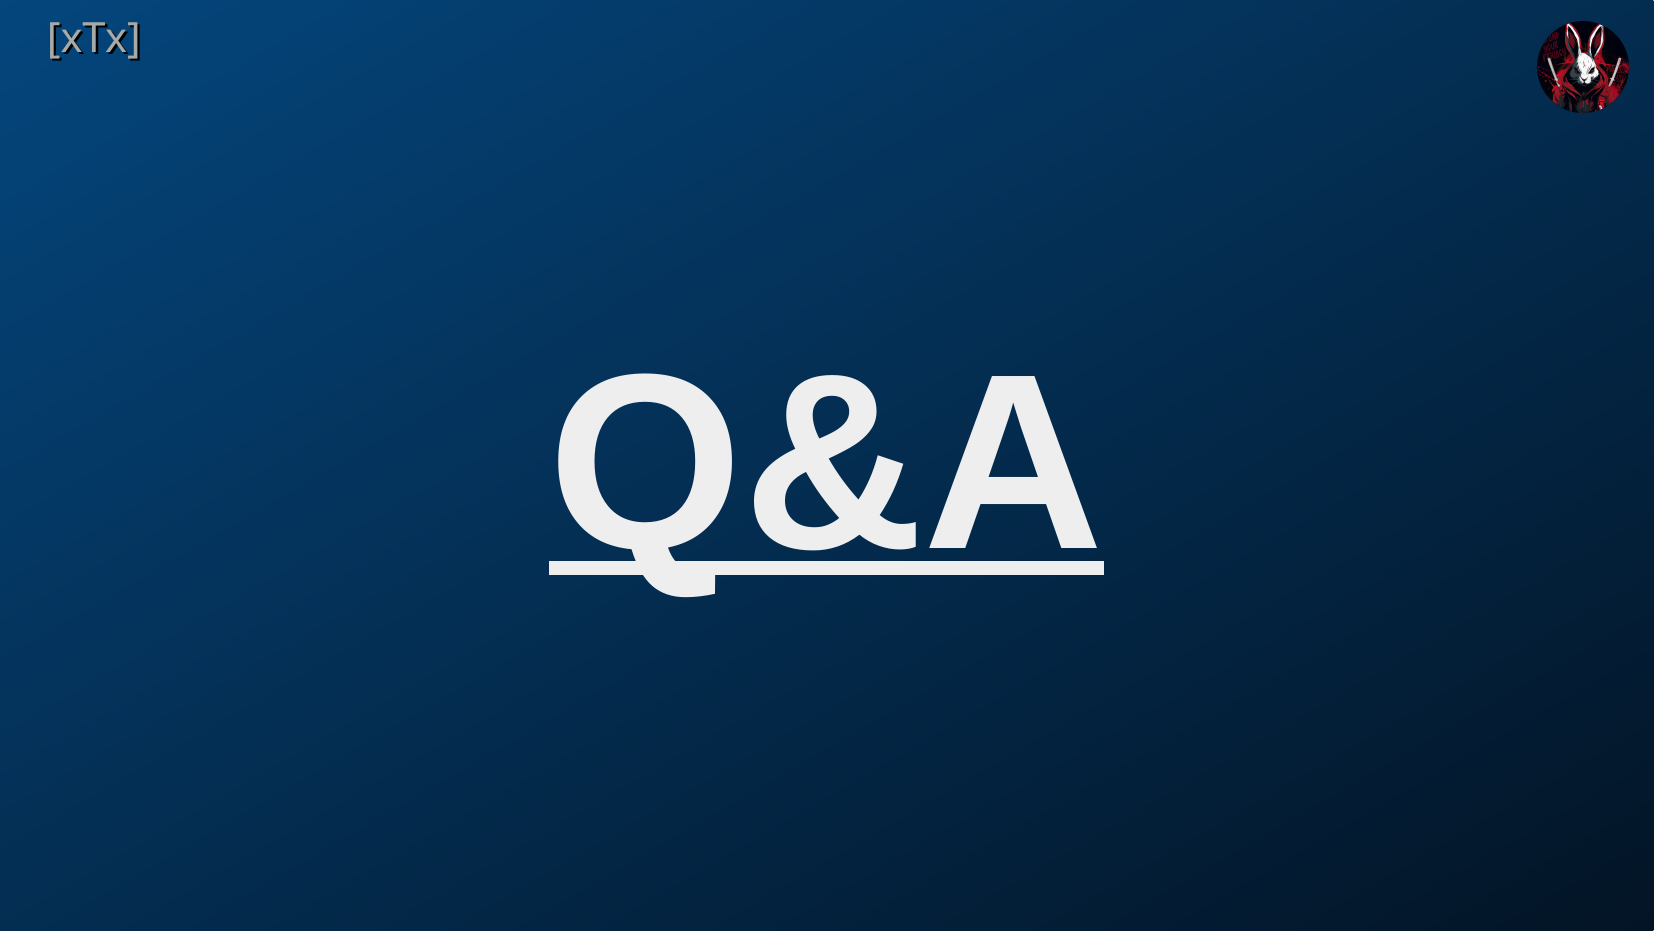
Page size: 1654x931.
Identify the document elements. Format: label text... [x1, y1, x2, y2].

picture [1537, 21, 1629, 113]
text_box [xTx] [0, 0, 188, 76]
title Q&A [82, 37, 1571, 886]
